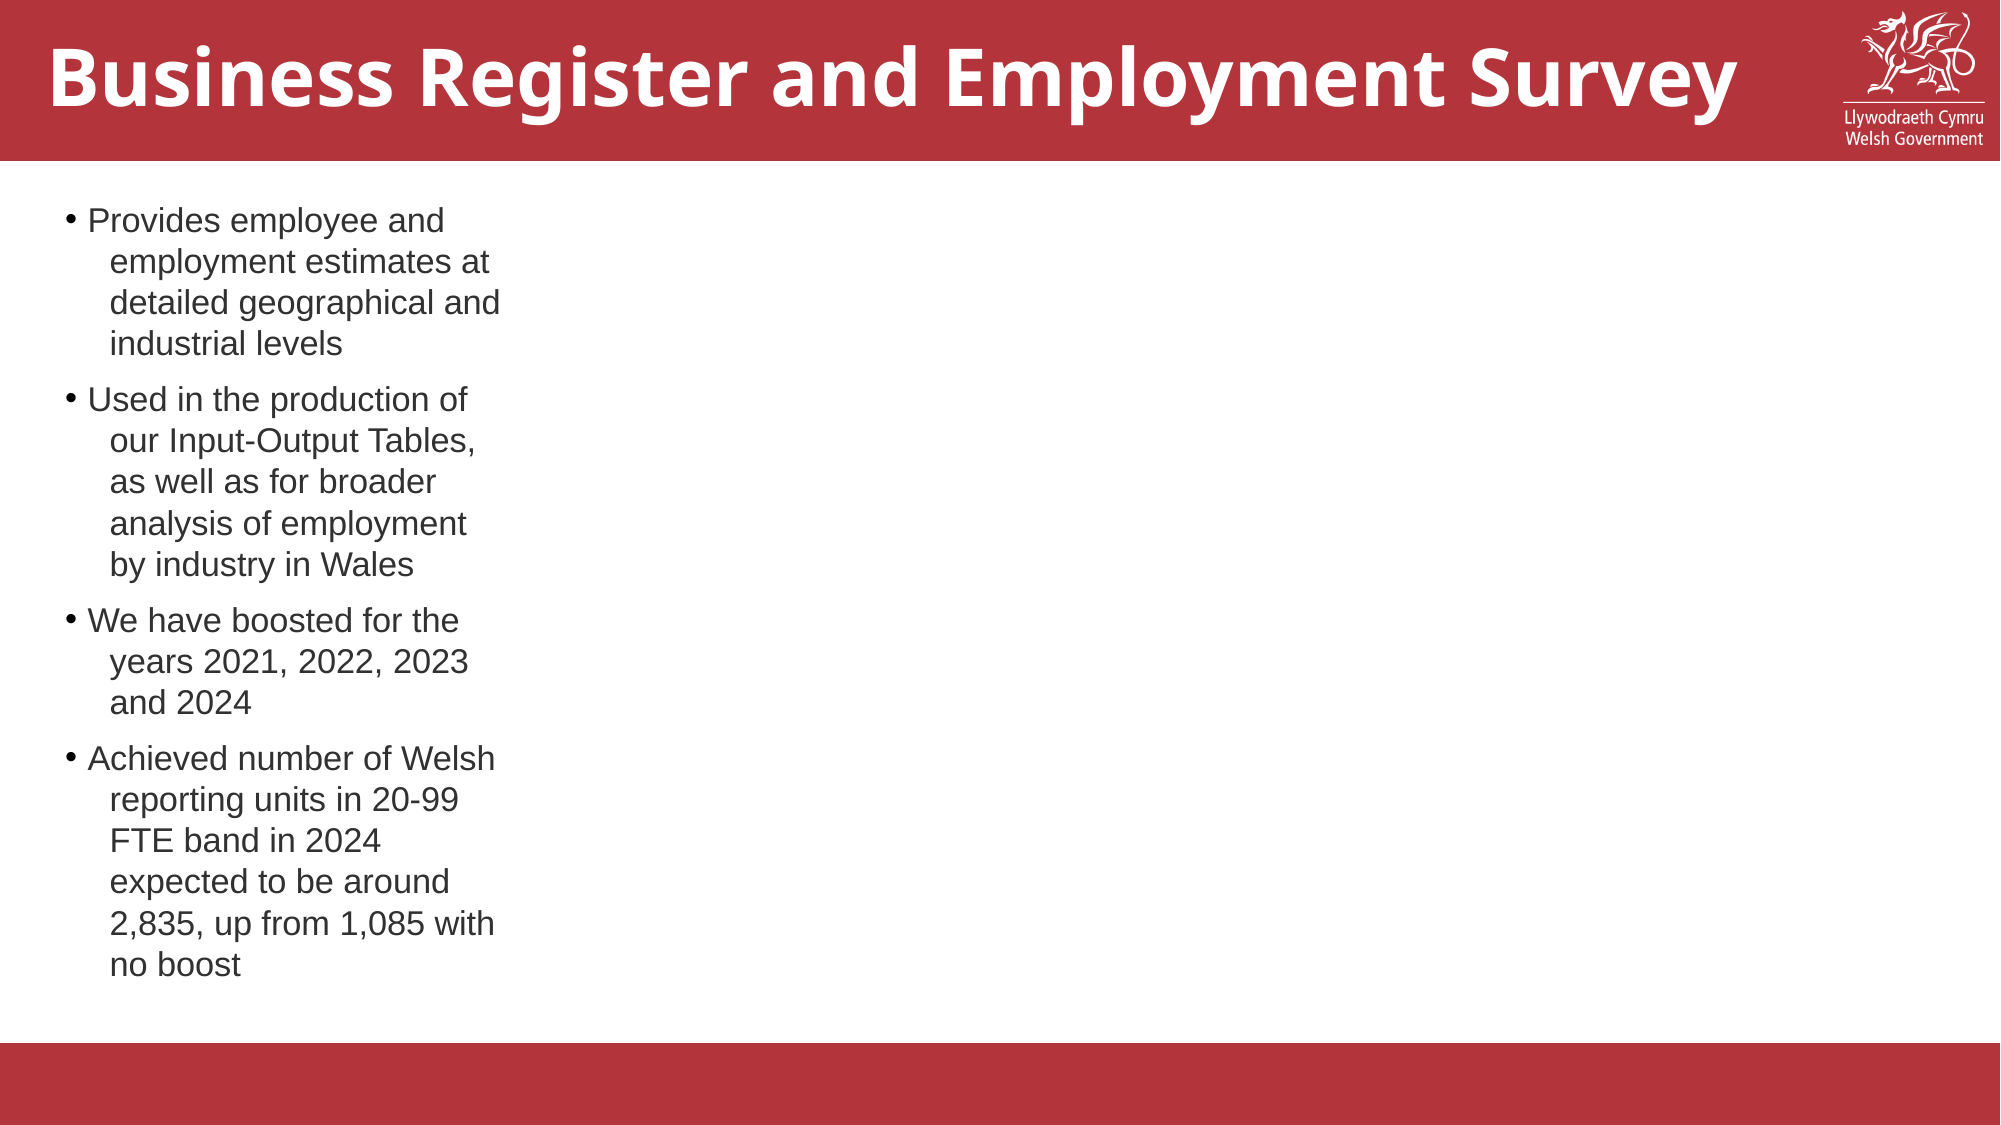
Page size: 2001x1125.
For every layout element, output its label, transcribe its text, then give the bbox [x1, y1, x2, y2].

title Business Register and Employment Survey [31, 27, 1757, 134]
list Provides employee and employment estimates at detailed geographical and industrial levels Used in the production of our Input-Output Tables, as well as for broader analysis of employment by industry in Wales We have boosted for the years 2021, 2022, 2023 and 2024 Achieved number of Welsh reporting units in 20-99 FTE band in 2024 expected to be around 2,835, up from 1,085 with no boost [50, 190, 1884, 1016]
